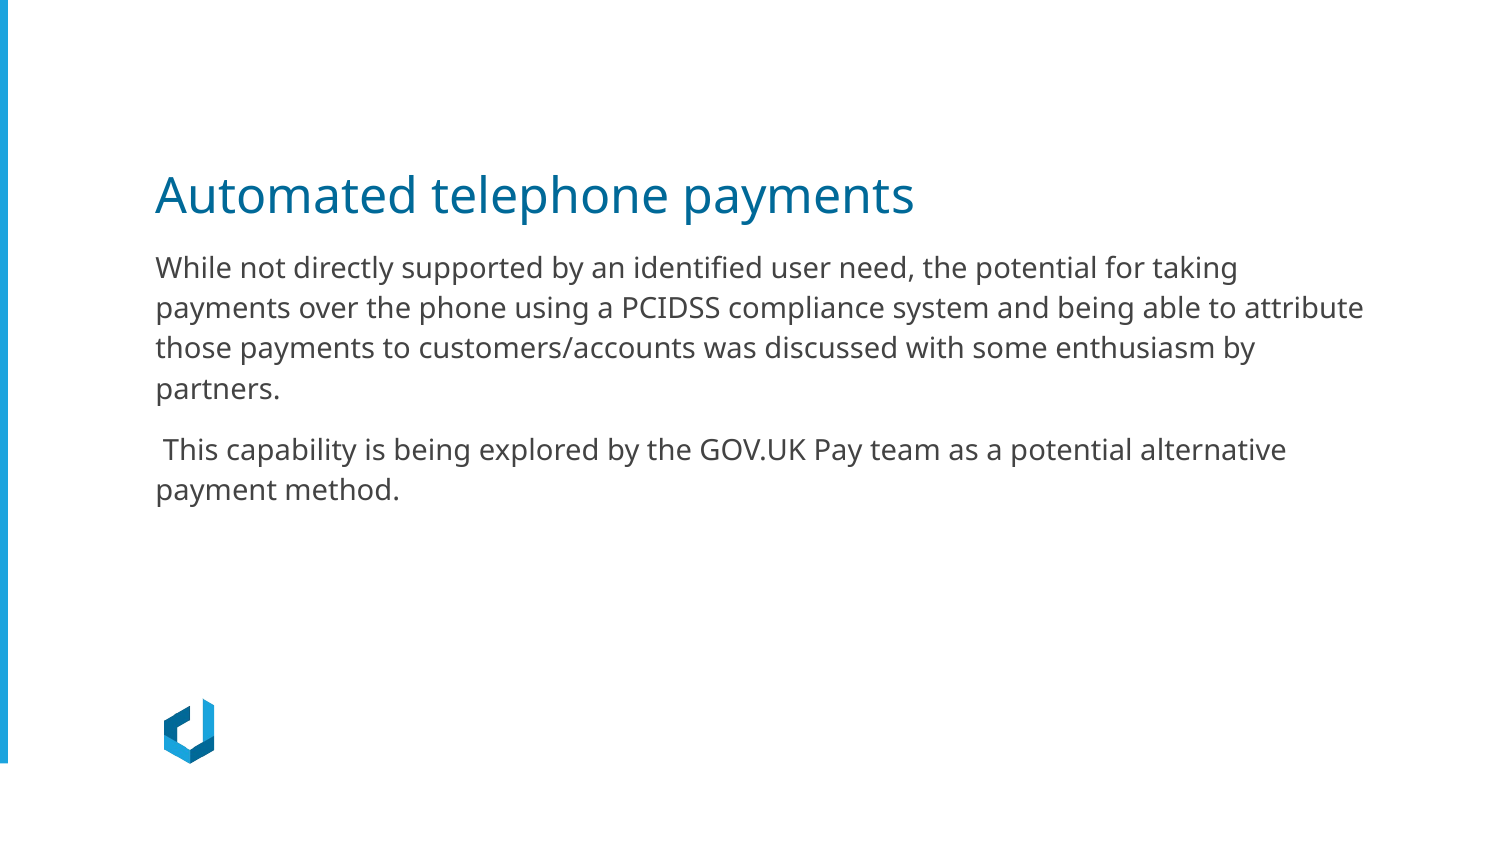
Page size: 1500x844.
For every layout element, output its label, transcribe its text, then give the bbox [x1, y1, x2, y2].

list Automated telephone payments While not directly supported by an identified user need, the potential for taking payments over the phone using a PCIDSS compliance system and being able to attribute those payments to customers/accounts was discussed with some enthusiasm by partners. This capability is being explored by the GOV.UK Pay team as a potential alternative payment method. [140, 139, 1390, 637]
picture [164, 698, 215, 764]
